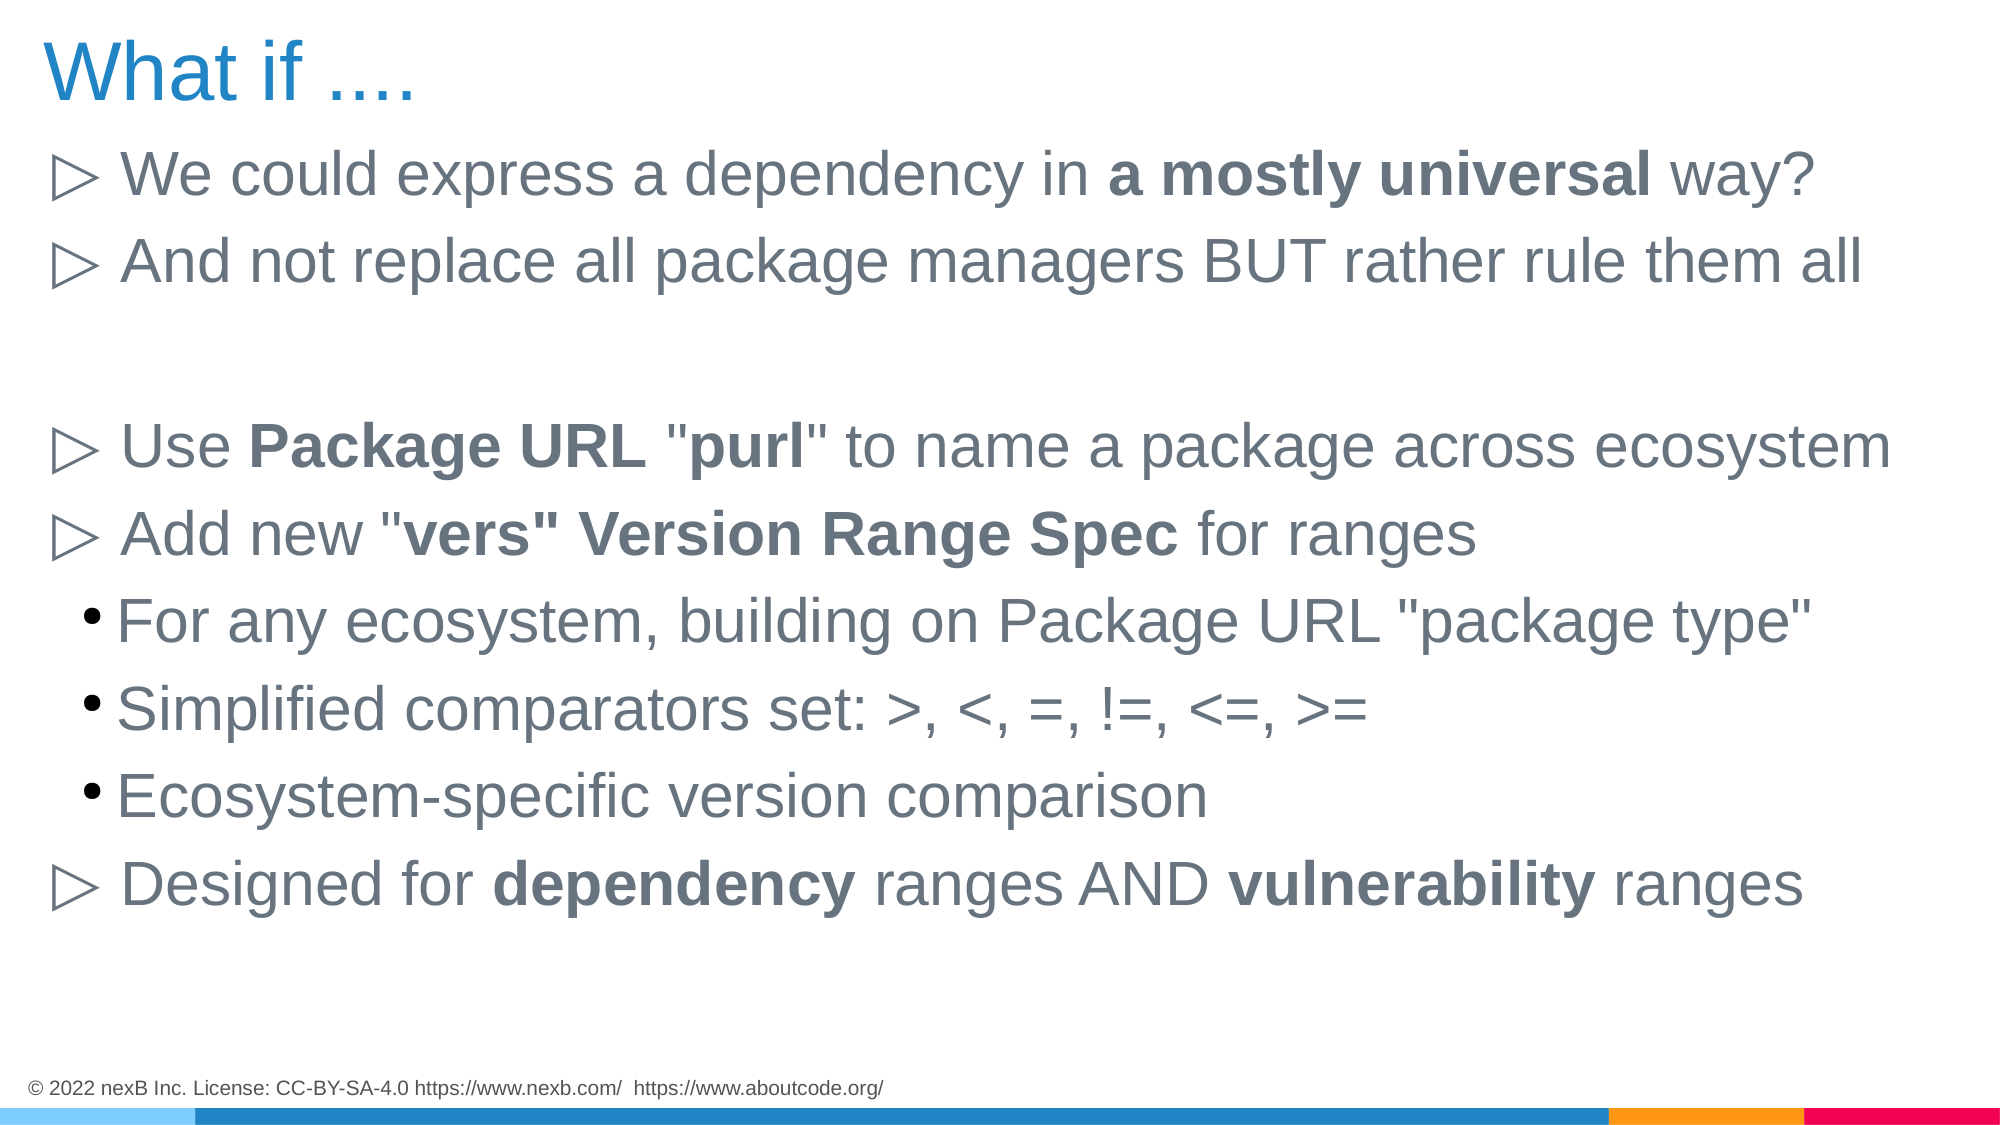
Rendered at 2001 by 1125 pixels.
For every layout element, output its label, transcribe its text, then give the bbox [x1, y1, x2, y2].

text_box We could express a dependency in a mostly universal way? And not replace all package managers BUT rather rule them all Use Package URL "purl" to name a package across ecosystem Add new "vers" Version Range Spec for ranges For any ecosystem, building on Package URL "package type" Simplified comparators set: >, <, =, !=, <=, >= Ecosystem-specific version comparison Designed for dependency ranges AND vulnerability ranges [30, 117, 1982, 1041]
text_box What if .... [28, 20, 1805, 132]
